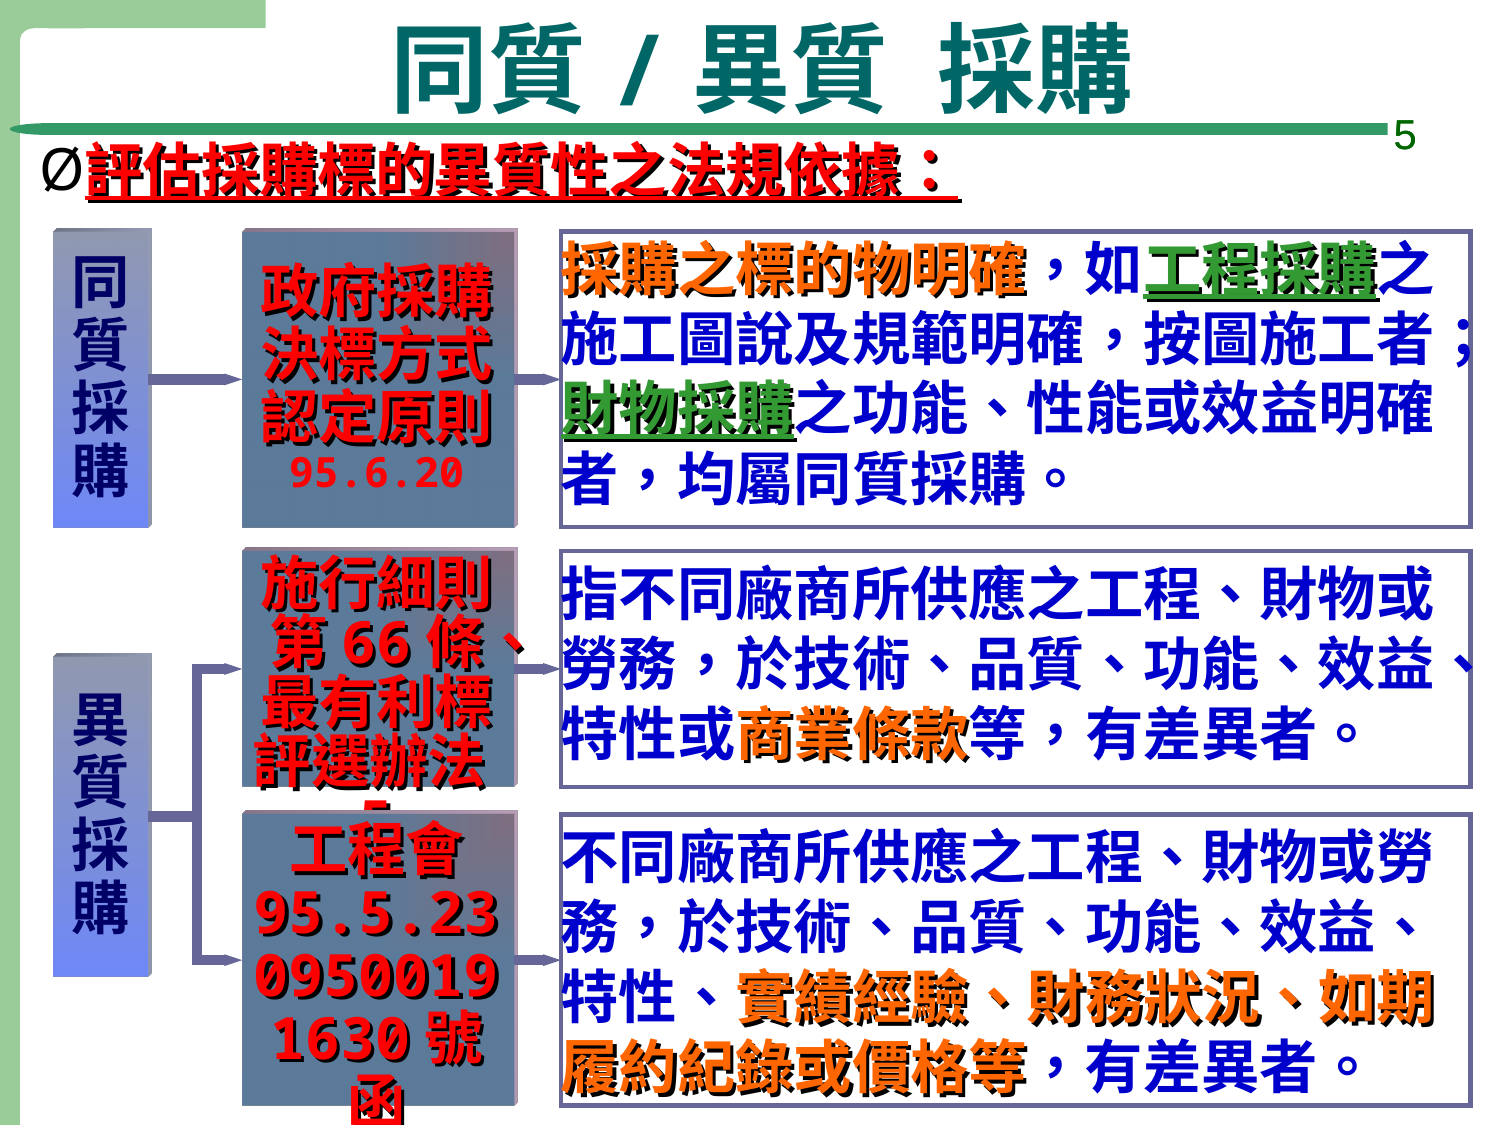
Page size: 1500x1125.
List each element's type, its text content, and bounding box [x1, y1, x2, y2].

text_box 採購之標的物明確，如工程採購之施工圖說及規範明確，按圖施工者；財物採購之功能、性能或效益明確者，均屬同質採購。 [561, 232, 1471, 527]
text_box 不同廠商所供應之工程、財物或勞務，於技術、品質、功能、效益、特性、實績經驗、財務狀況、如期履約紀錄或價格等，有差異者。 [561, 815, 1471, 1106]
text_box 指不同廠商所供應之工程、財物或勞務，於技術、品質、功能、效益、特性或商業條款等，有差異者。 [561, 551, 1471, 787]
title 同質/異質 採購 [124, 0, 1400, 126]
text_box [1378, 90, 1491, 166]
text_box 評估採購標的異質性之法規依據： [24, 125, 974, 211]
